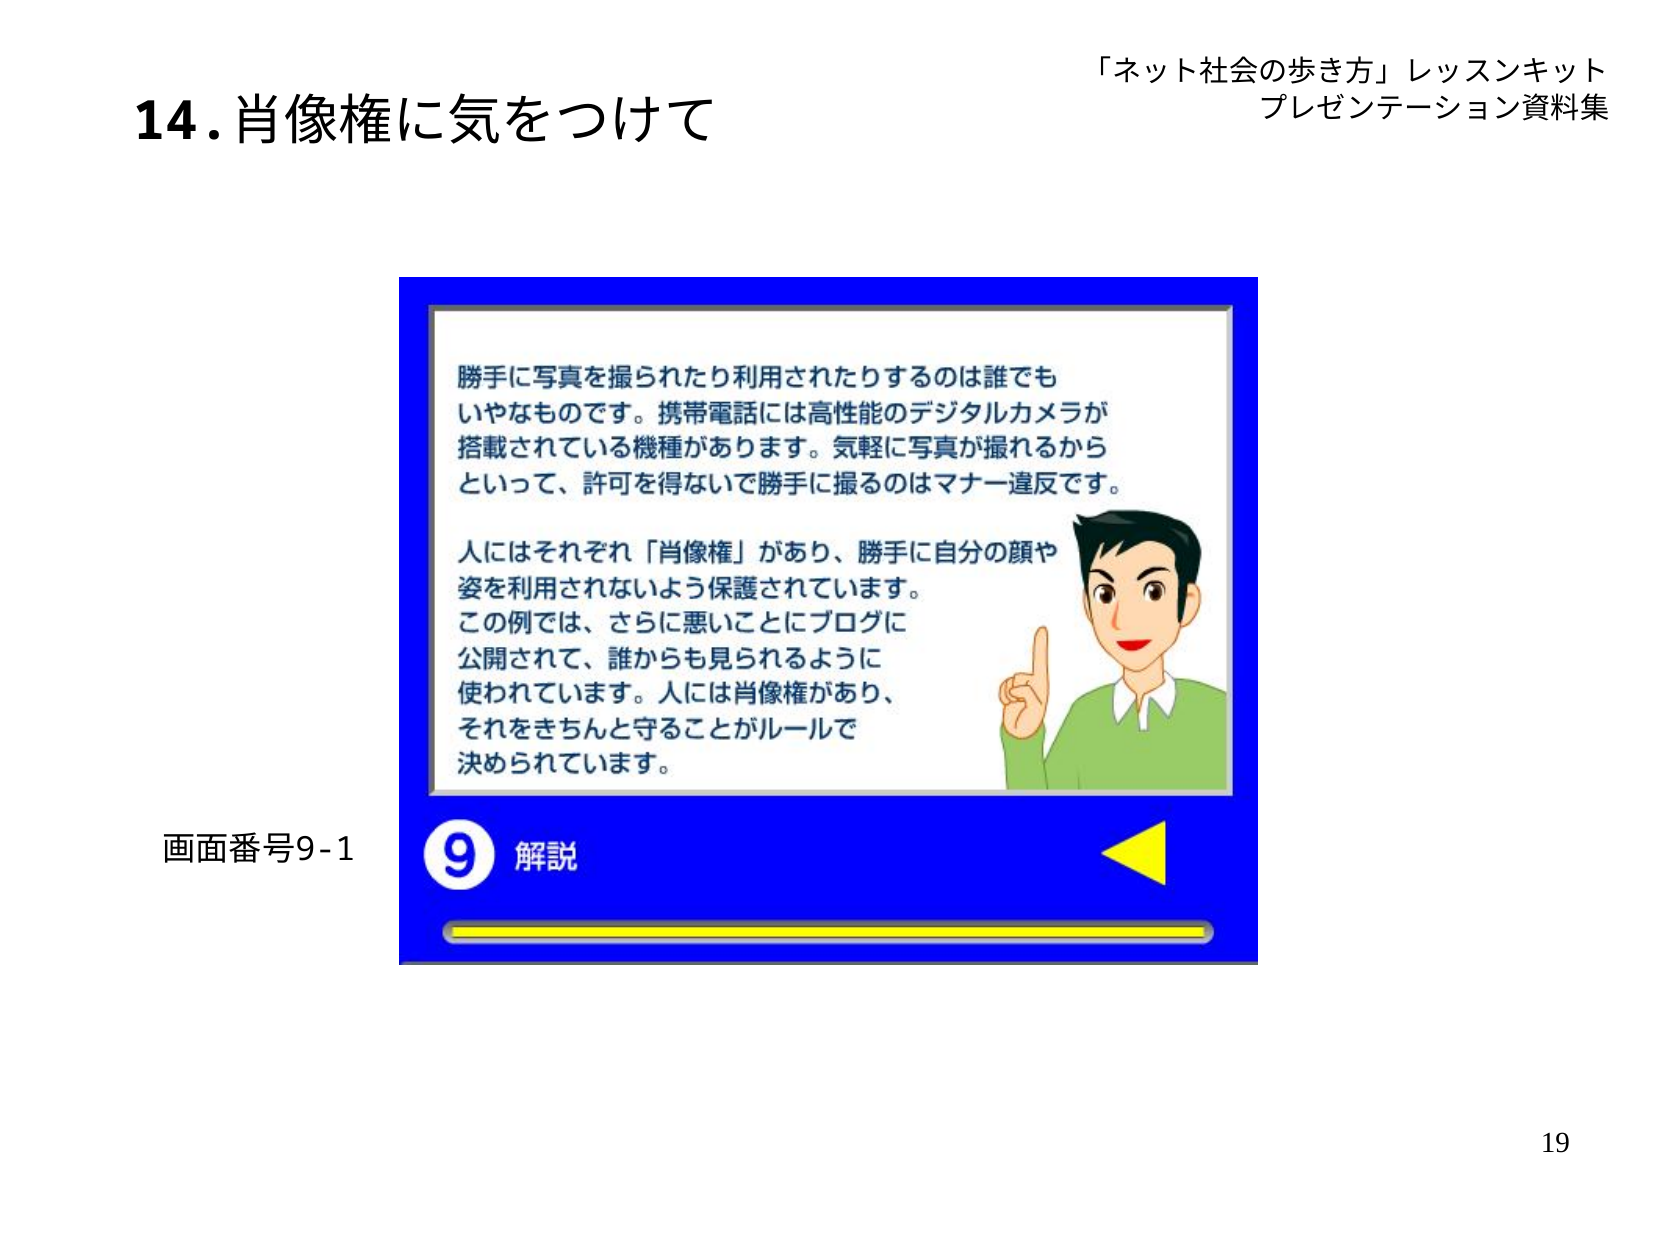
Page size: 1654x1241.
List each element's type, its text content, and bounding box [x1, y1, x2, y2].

text_box 画面番号9-1 [147, 826, 384, 875]
text_box 「ネット社会の歩き方」レッスンキット プレゼンテーション資料集 [1062, 44, 1625, 134]
picture [399, 277, 1258, 965]
text_box 14.肖像権に気をつけて [118, 88, 1093, 158]
